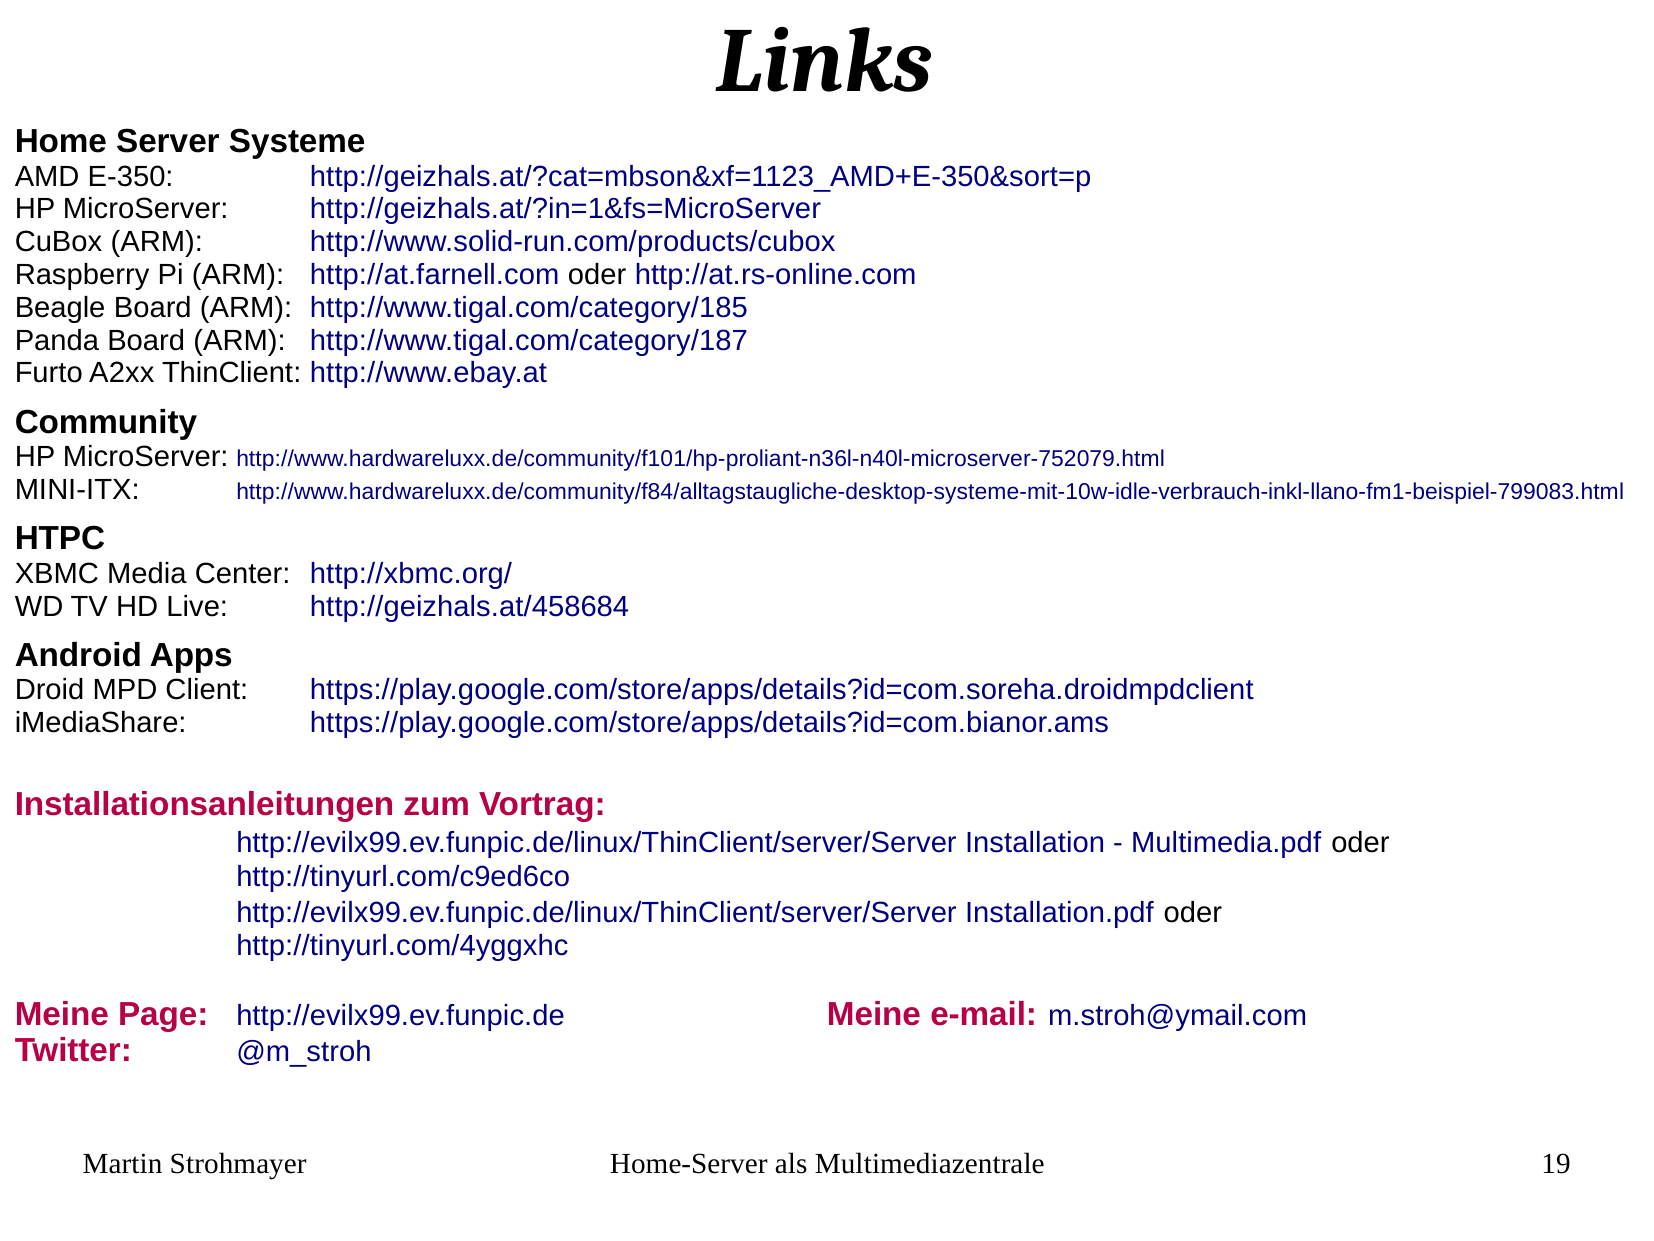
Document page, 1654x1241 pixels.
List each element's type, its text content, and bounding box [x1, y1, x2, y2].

title Links [0, 7, 1651, 115]
text_box Home Server Systeme AMD E-350: http://geizhals.at/?cat=mbson&xf=1123_AMD+E-350&sort=p HP MicroServer: http://geizhals.at/?in=1&fs=MicroServer CuBox (ARM): http://www.solid-run.com/products/cubox Raspberry Pi (ARM): http://at.farnell.com oder http://at.rs-online.com Beagle Board (ARM): http://www.tigal.com/category/185 Panda Board (ARM): http://www.tigal.com/category/187 Furto A2xx ThinClient: http://www.ebay.at Community HP MicroServer: http://www.hardwareluxx.de/community/f101/hp-proliant-n36l-n40l-microserver-752079.html MINI-ITX: http://www.hardwareluxx.de/community/f84/alltagstaugliche-desktop-systeme-mit-10w-idle-verbrauch-inkl-llano-fm1-beispiel-799083.html HTPC XBMC Media Center: http://xbmc.org/ WD TV HD Live: http://geizhals.at/458684 Android Apps Droid MPD Client: https://play.google.com/store/apps/details?id=com.soreha.droidmpdclient iMediaShare: https://play.google.com/store/apps/details?id=com.bianor.ams Installationsanleitungen zum Vortrag: http://evilx99.ev.funpic.de/linux/ThinClient/server/Server Installation - Multimedia.pdf oder http://tinyurl.com/c9ed6co http://evilx99.ev.funpic.de/linux/ThinClient/server/Server Installation.pdf oder http://tinyurl.com/4yggxhc Meine Page: http://evilx99.ev.funpic.de Meine e-mail: m.stroh@ymail.com Twitter: @m_stroh [0, 115, 1654, 1211]
